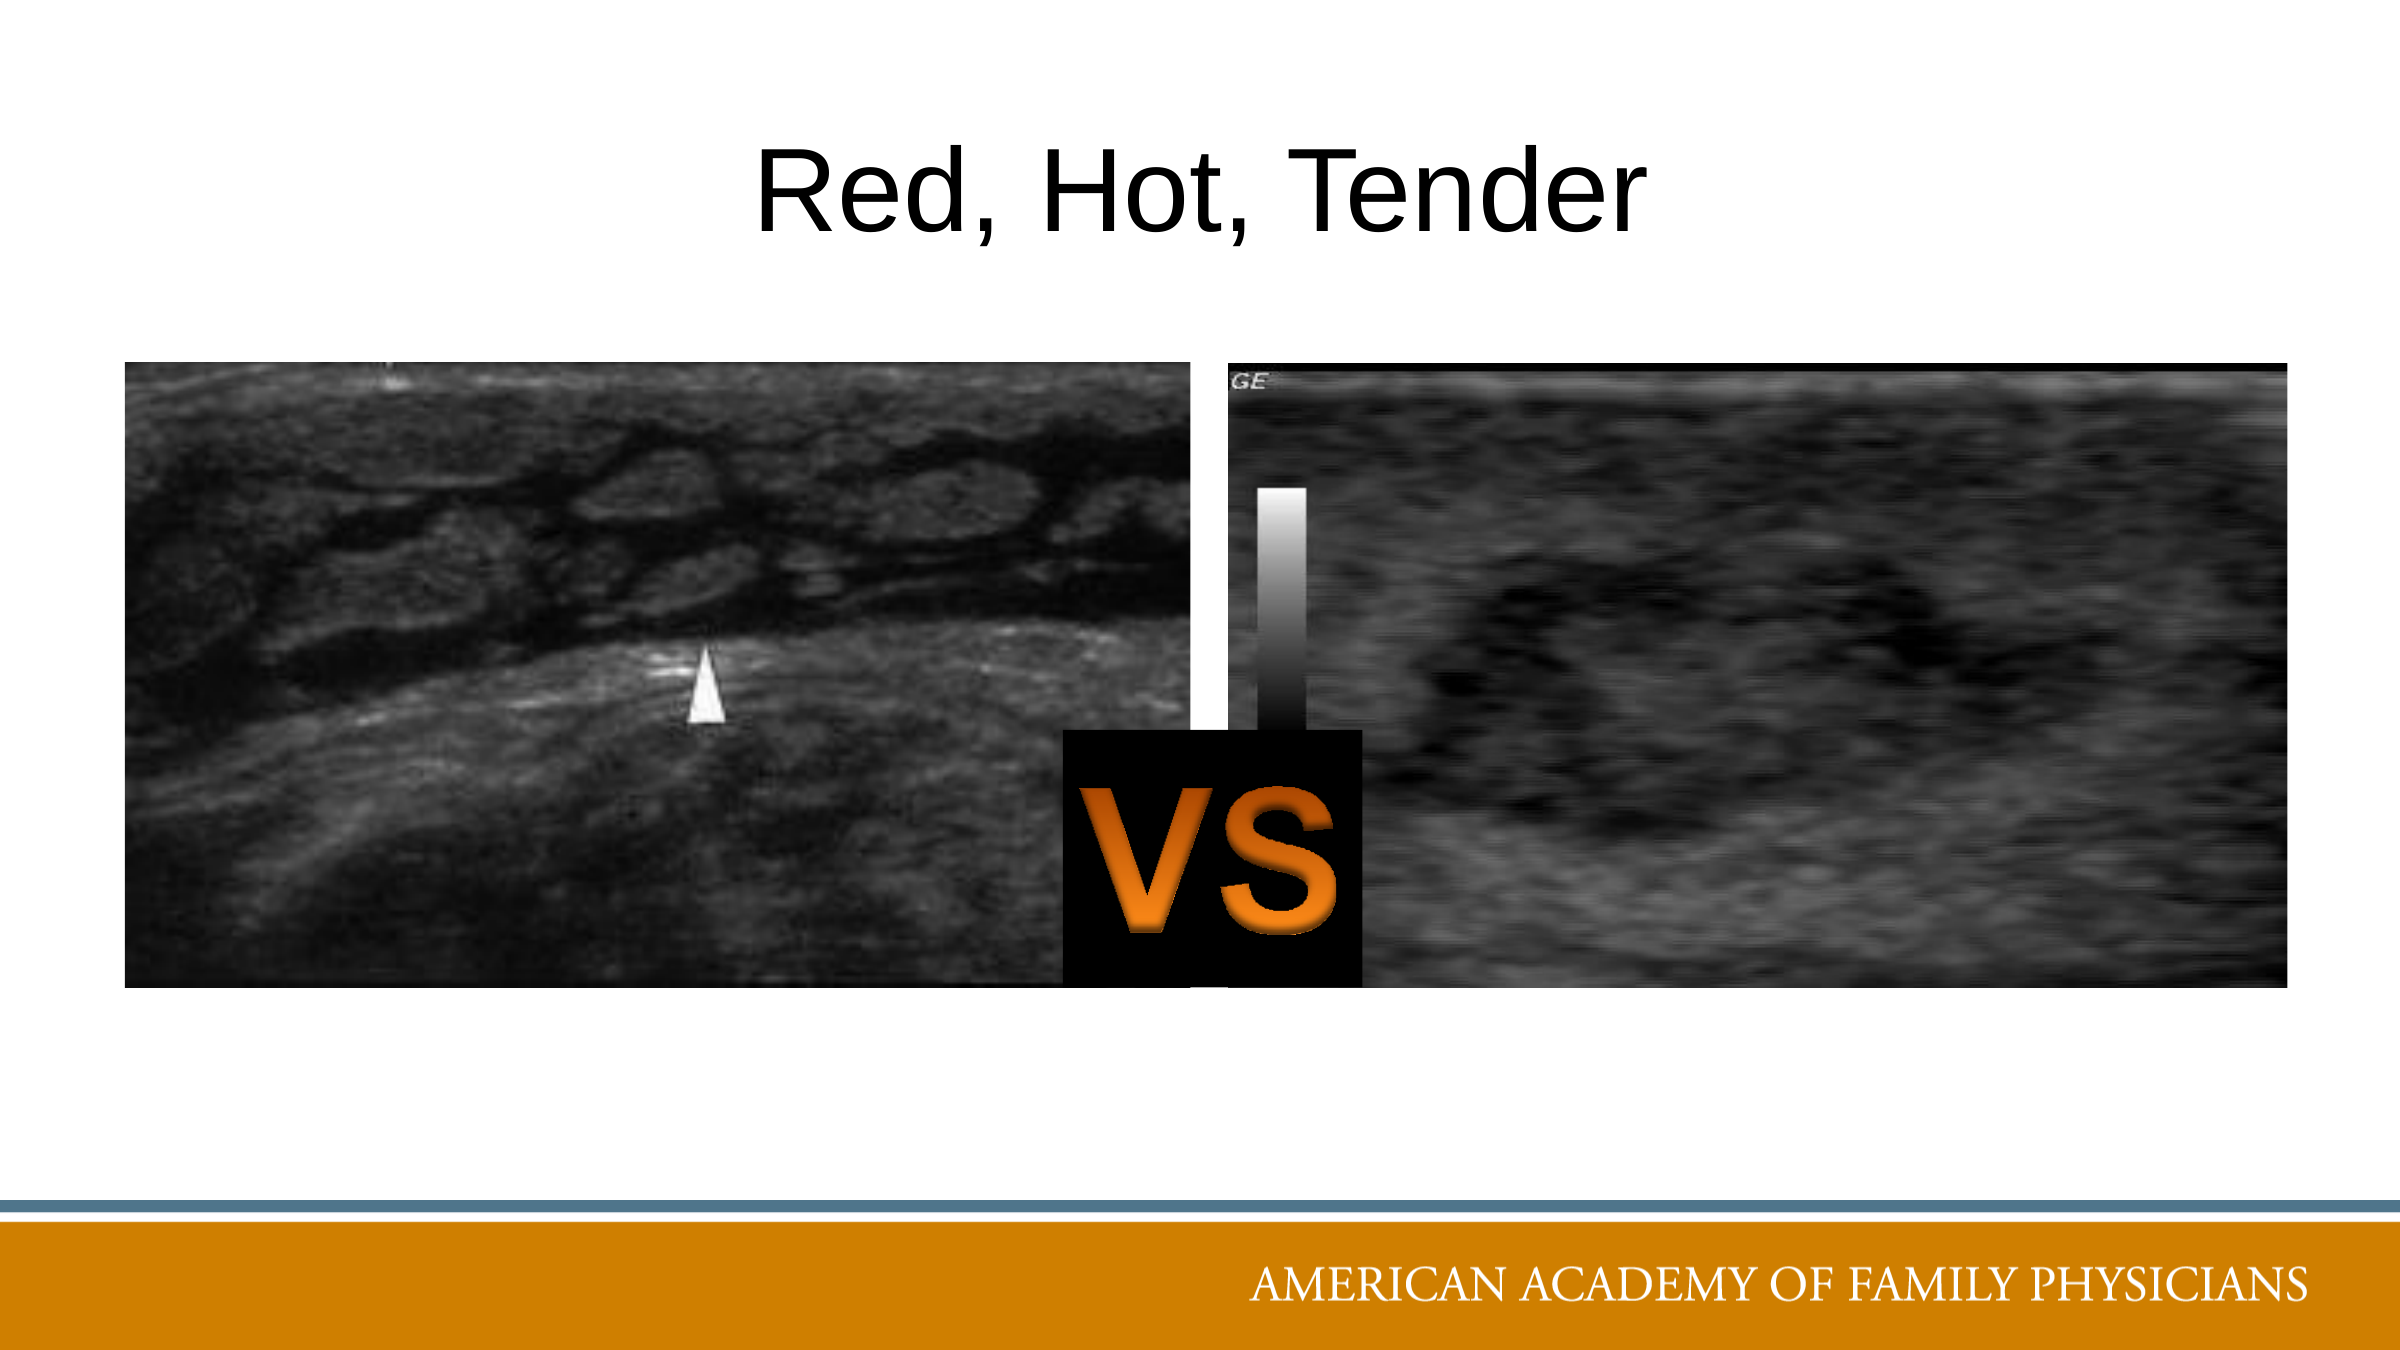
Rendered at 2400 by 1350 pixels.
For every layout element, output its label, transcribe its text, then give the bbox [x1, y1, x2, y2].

text_box [124, 362, 2288, 988]
picture [0, 1200, 2400, 1350]
text_box Red, Hot, Tender [750, 112, 1650, 256]
